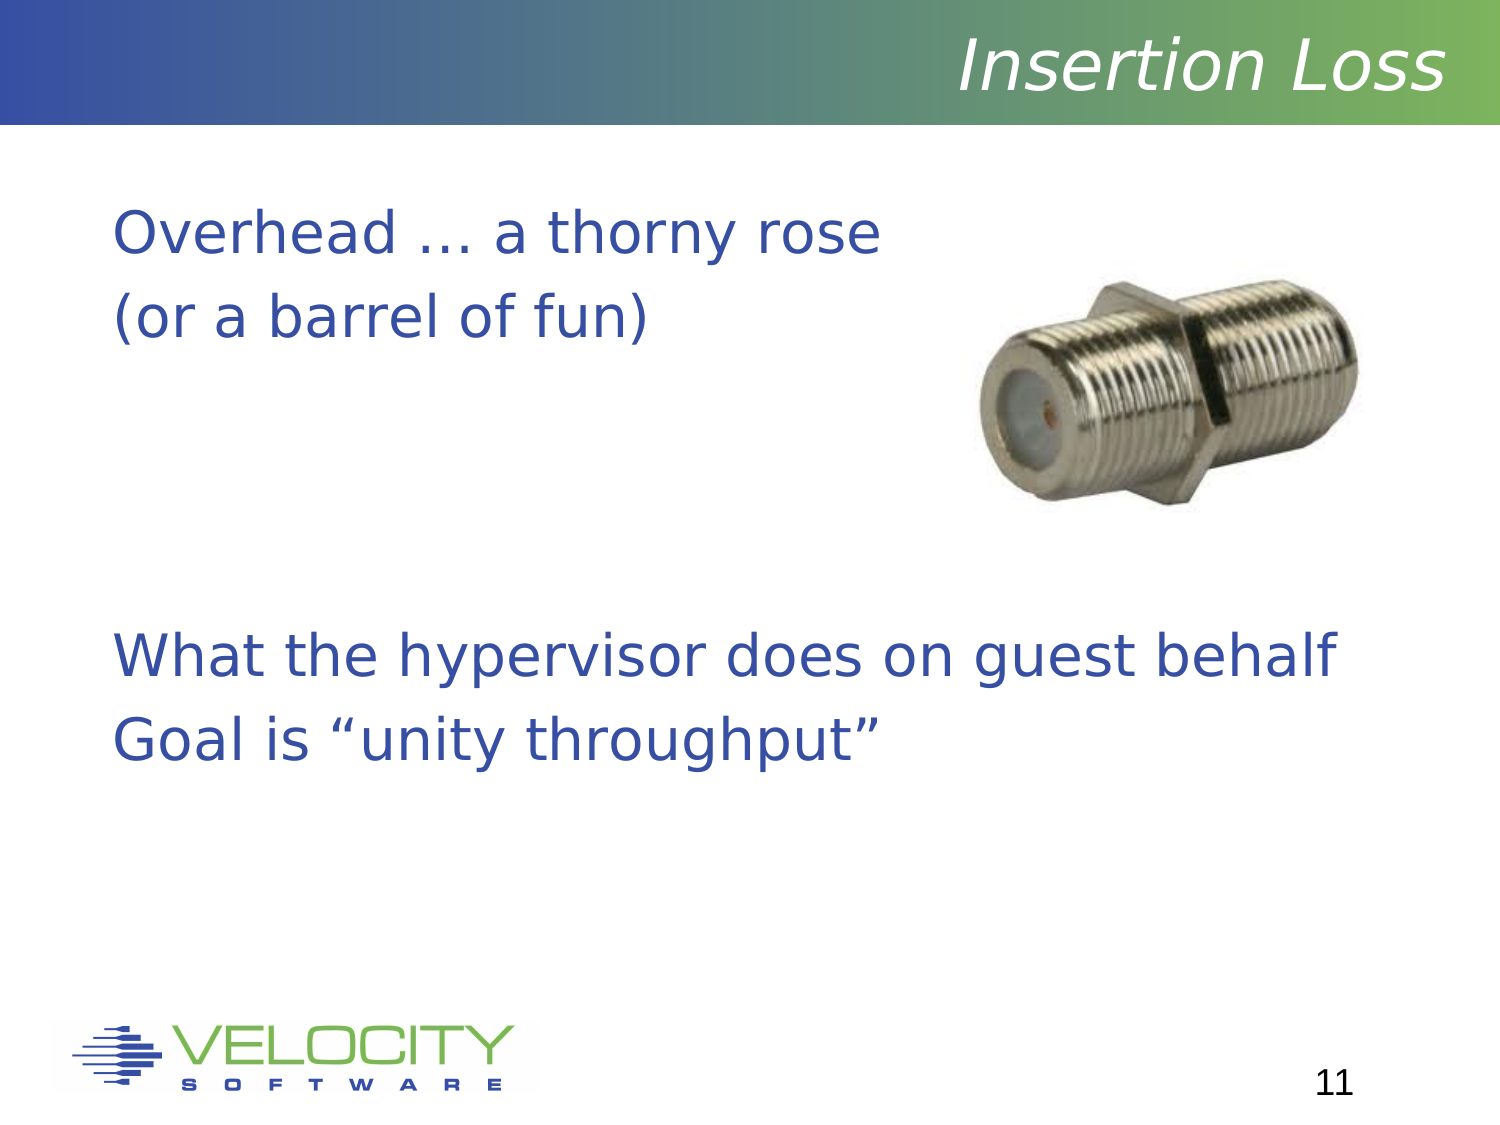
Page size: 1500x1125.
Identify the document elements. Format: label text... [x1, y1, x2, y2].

list Overhead … a thorny rose (or a barrel of fun) What the hypervisor does on guest behalf Goal is “unity throughput” [70, 187, 1438, 865]
title Insertion Loss [62, 12, 1463, 113]
picture [50, 1021, 538, 1094]
picture [937, 262, 1380, 541]
